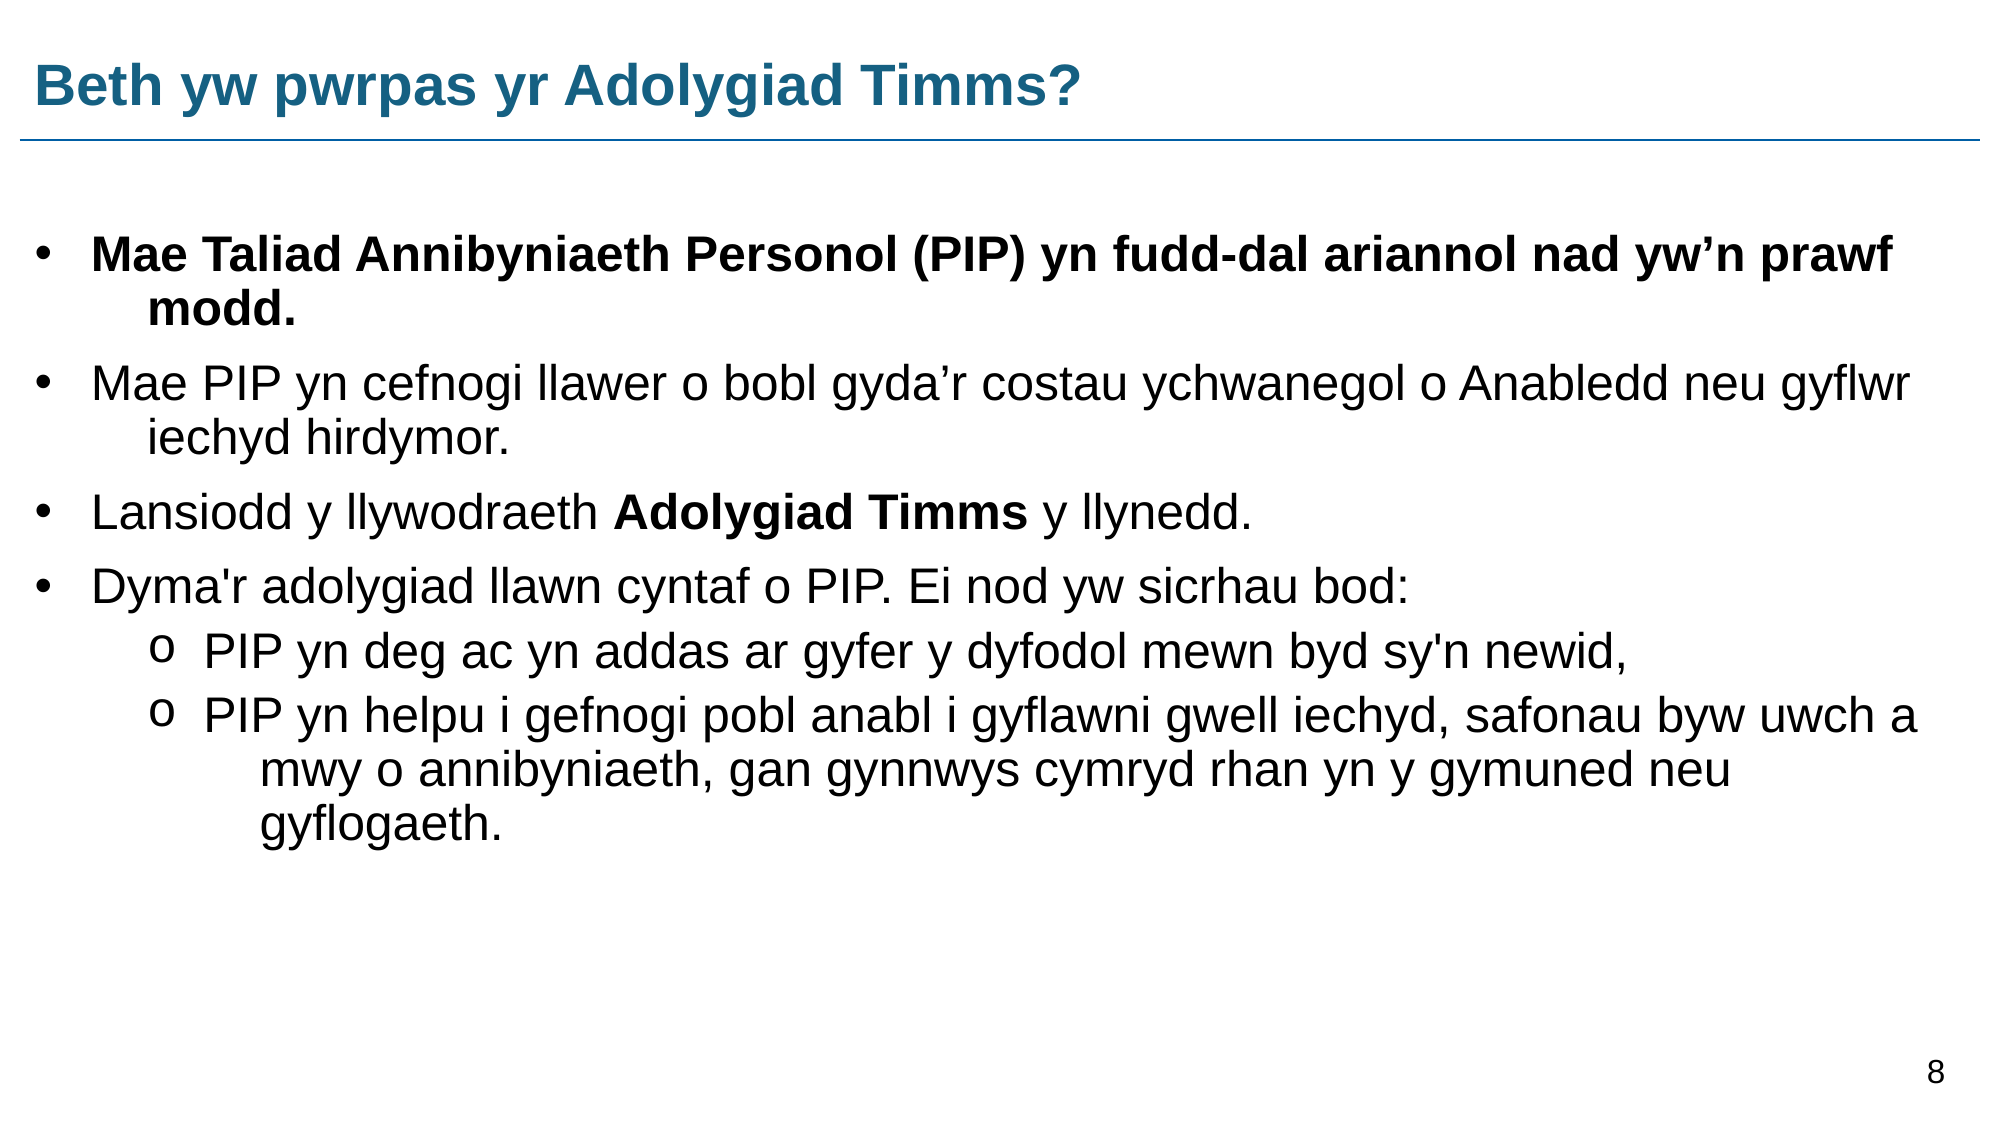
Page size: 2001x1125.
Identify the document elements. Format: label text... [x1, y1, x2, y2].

text_box 8 [1911, 1042, 1983, 1103]
list Mae Taliad Annibyniaeth Personol (PIP) yn fudd-dal ariannol nad yw’n prawf modd. Mae PIP yn cefnogi llawer o bobl gyda’r costau ychwanegol o Anabledd neu gyflwr iechyd hirdymor. Lansiodd y llywodraeth Adolygiad Timms y llynedd. Dyma'r adolygiad llawn cyntaf o PIP. Ei nod yw sicrhau bod: PIP yn deg ac yn addas ar gyfer y dyfodol mewn byd sy'n newid, PIP yn helpu i gefnogi pobl anabl i gyflawni gwell iechyd, safonau byw uwch a mwy o annibyniaeth, gan gynnwys cymryd rhan yn y gymuned neu gyflogaeth. [19, 140, 1981, 1043]
title Beth yw pwrpas yr Adolygiad Timms? [19, 47, 1981, 140]
